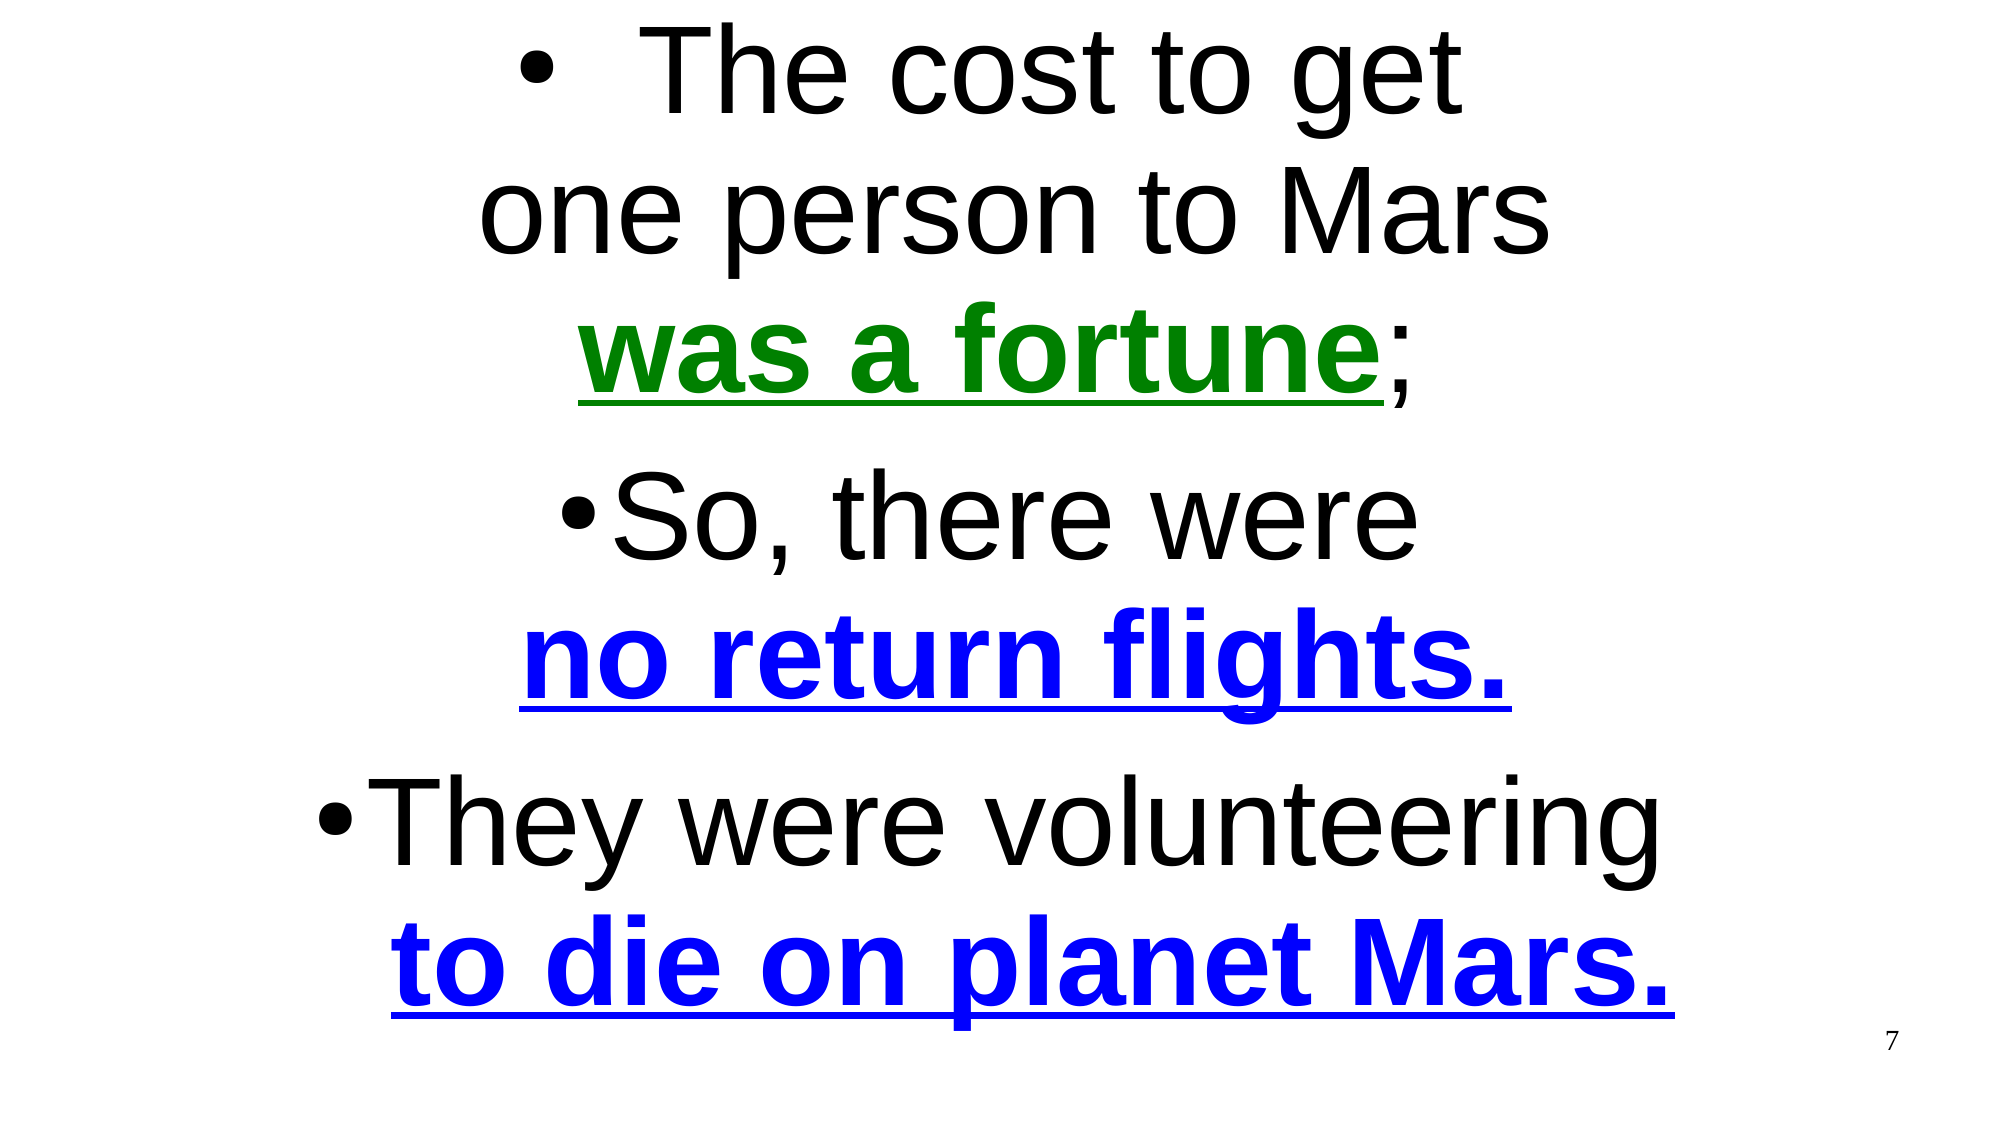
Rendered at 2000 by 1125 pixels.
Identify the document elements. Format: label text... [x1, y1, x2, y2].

list The cost to get one person to Mars was a fortune; So, there were no return flights. They were volunteering to die on planet Mars. [0, 0, 1996, 1123]
